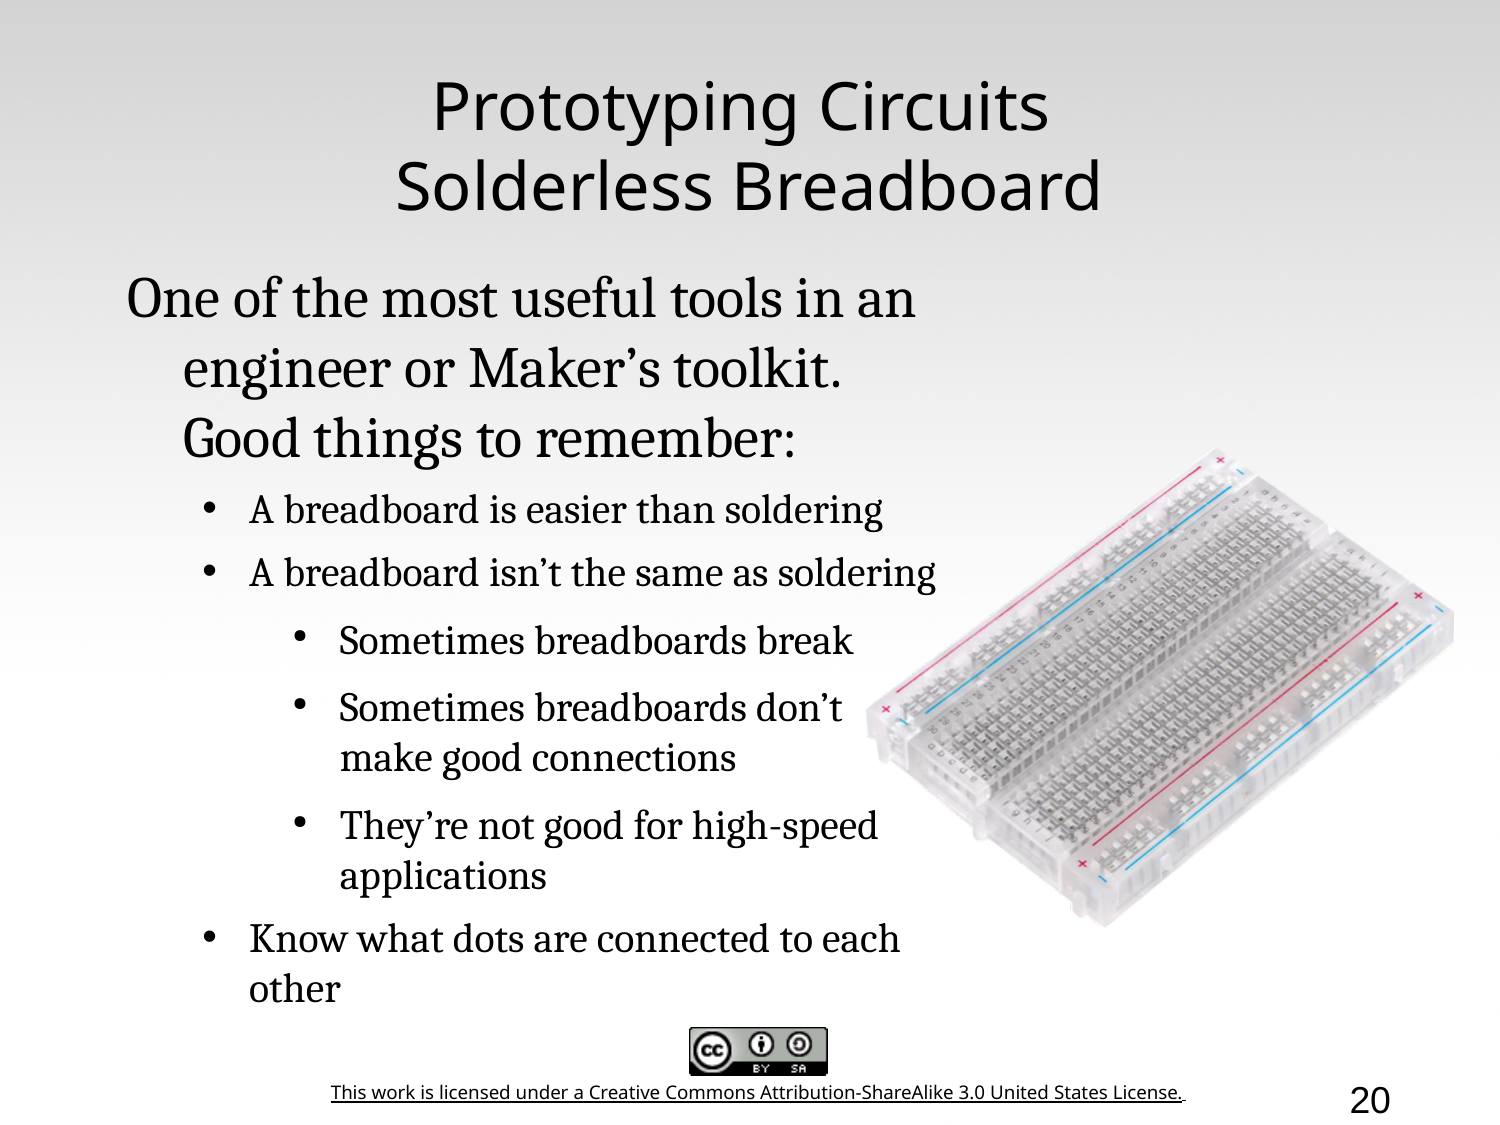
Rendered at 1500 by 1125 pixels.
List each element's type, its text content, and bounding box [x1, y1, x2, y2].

picture [0, 0, 1500, 1125]
list One of the most useful tools in an engineer or Maker’s toolkit. Good things to remember: A breadboard is easier than soldering A breadboard isn’t the same as soldering Sometimes breadboards break Sometimes breadboards don’t make good connections They’re not good for high-speed applications Know what dots are connected to each other [112, 251, 961, 977]
title Prototyping Circuits Solderless Breadboard [112, 49, 1388, 238]
